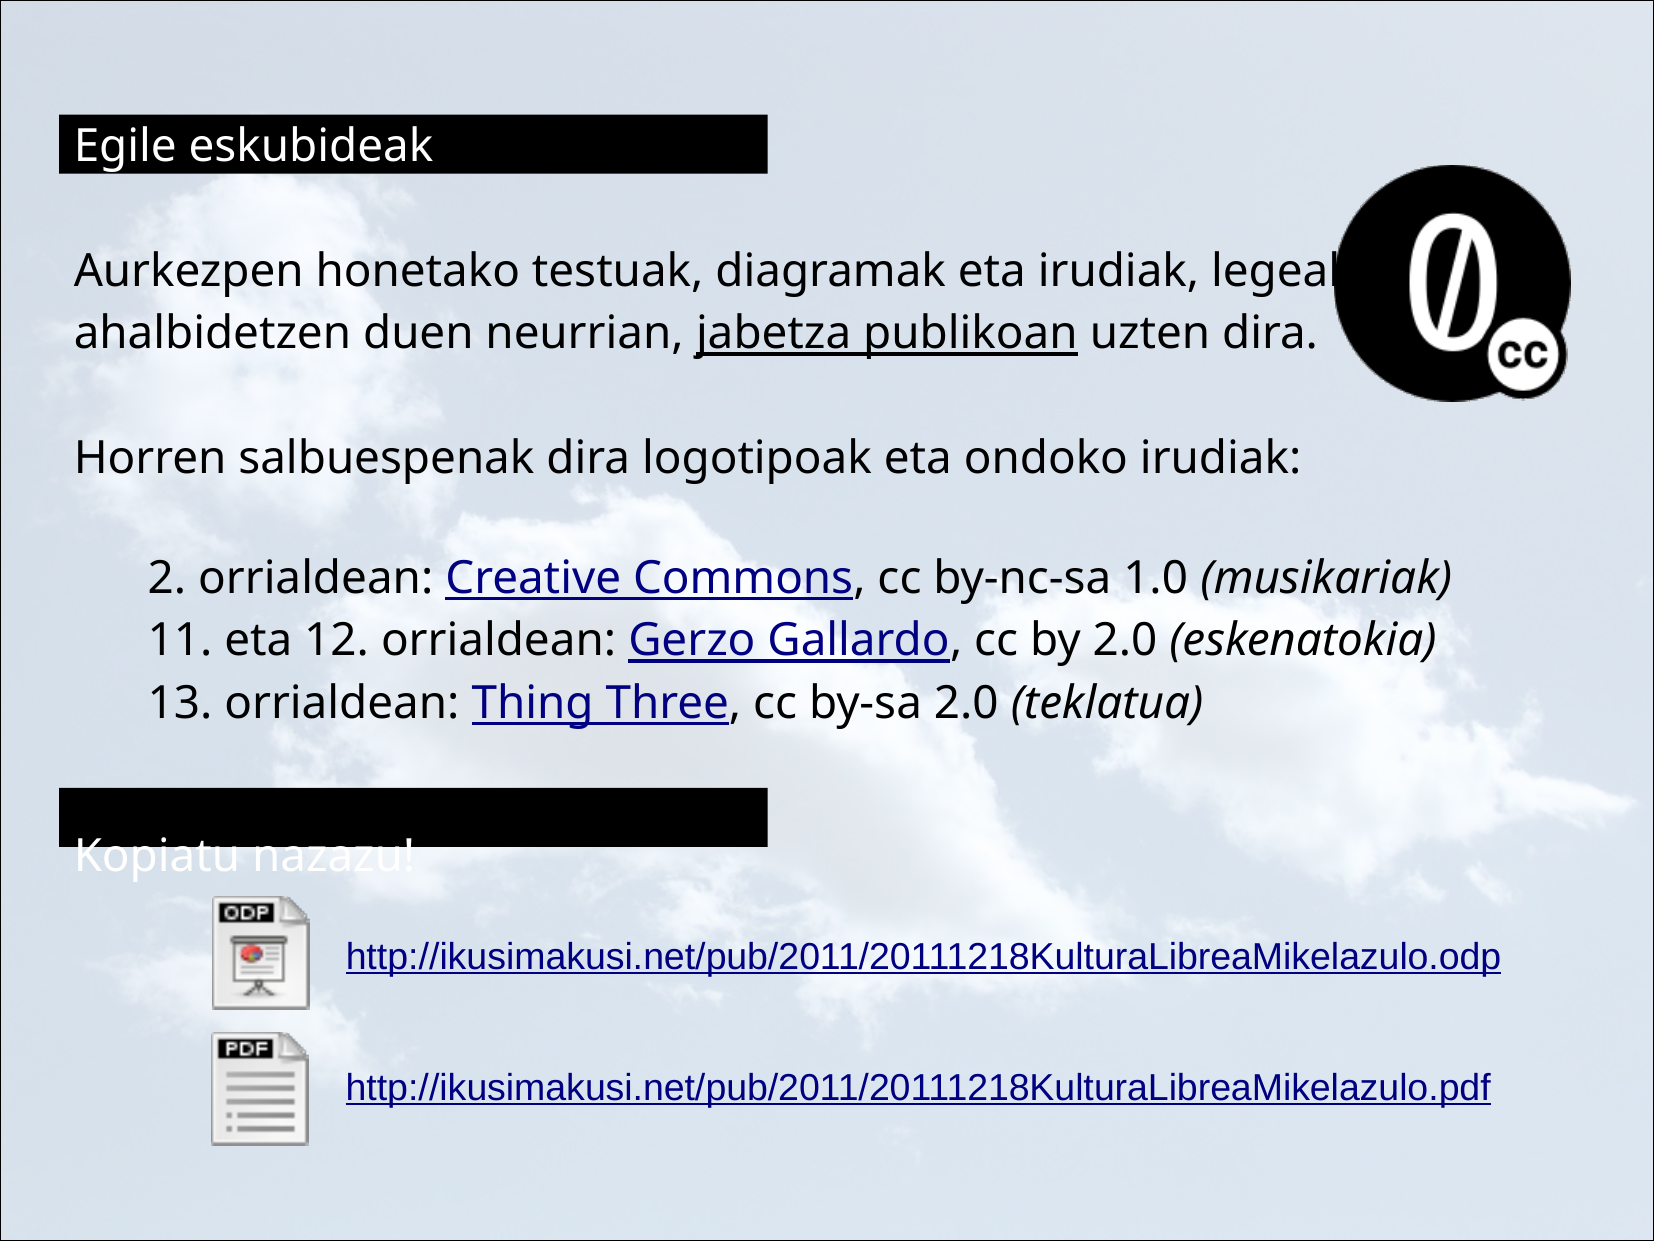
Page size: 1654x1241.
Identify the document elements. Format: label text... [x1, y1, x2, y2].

picture [212, 896, 310, 1010]
text_box http://ikusimakusi.net/pub/2011/20111218KulturaLibreaMikelazulo.odp [331, 928, 1536, 986]
text_box Egile eskubideak Aurkezpen honetako testuak, diagramak eta irudiak, legeak ahalbidetzen duen neurrian, jabetza publikoan uzten dira. Horren salbuespenak dira logotipoak eta ondoko irudiak: 2. orrialdean: Creative Commons, cc by-nc-sa 1.0 (musikariak) 11. eta 12. orrialdean: Gerzo Gallardo, cc by 2.0 (eskenatokia) 13. orrialdean: Thing Three, cc by-sa 2.0 (teklatua) Kopiatu nazazu! [59, 104, 1595, 856]
text_box [0, 0, 1654, 1241]
picture [211, 1032, 309, 1146]
text_box http://ikusimakusi.net/pub/2011/20111218KulturaLibreaMikelazulo.pdf [330, 1059, 1506, 1117]
